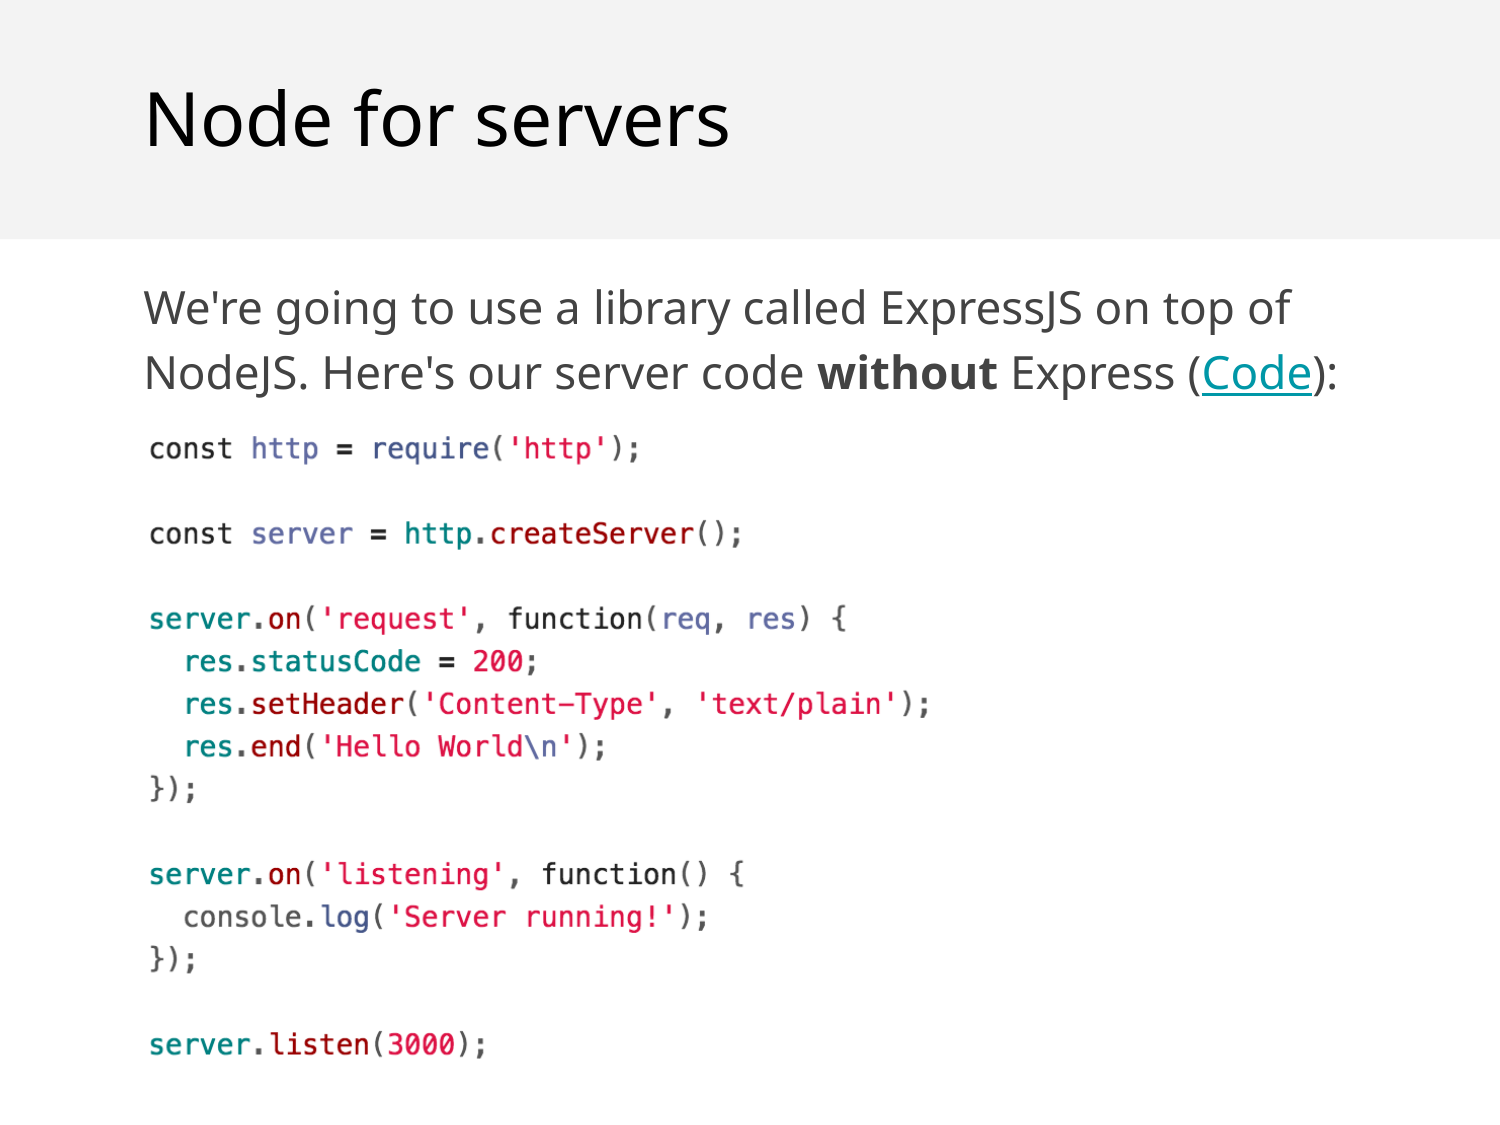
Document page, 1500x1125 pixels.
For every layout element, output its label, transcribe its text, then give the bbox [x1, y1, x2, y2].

title Node for servers [128, 56, 1372, 183]
picture [128, 425, 956, 1091]
list We're going to use a library called ExpressJS on top of NodeJS. Here's our server code without Express (Code): [128, 255, 1372, 425]
